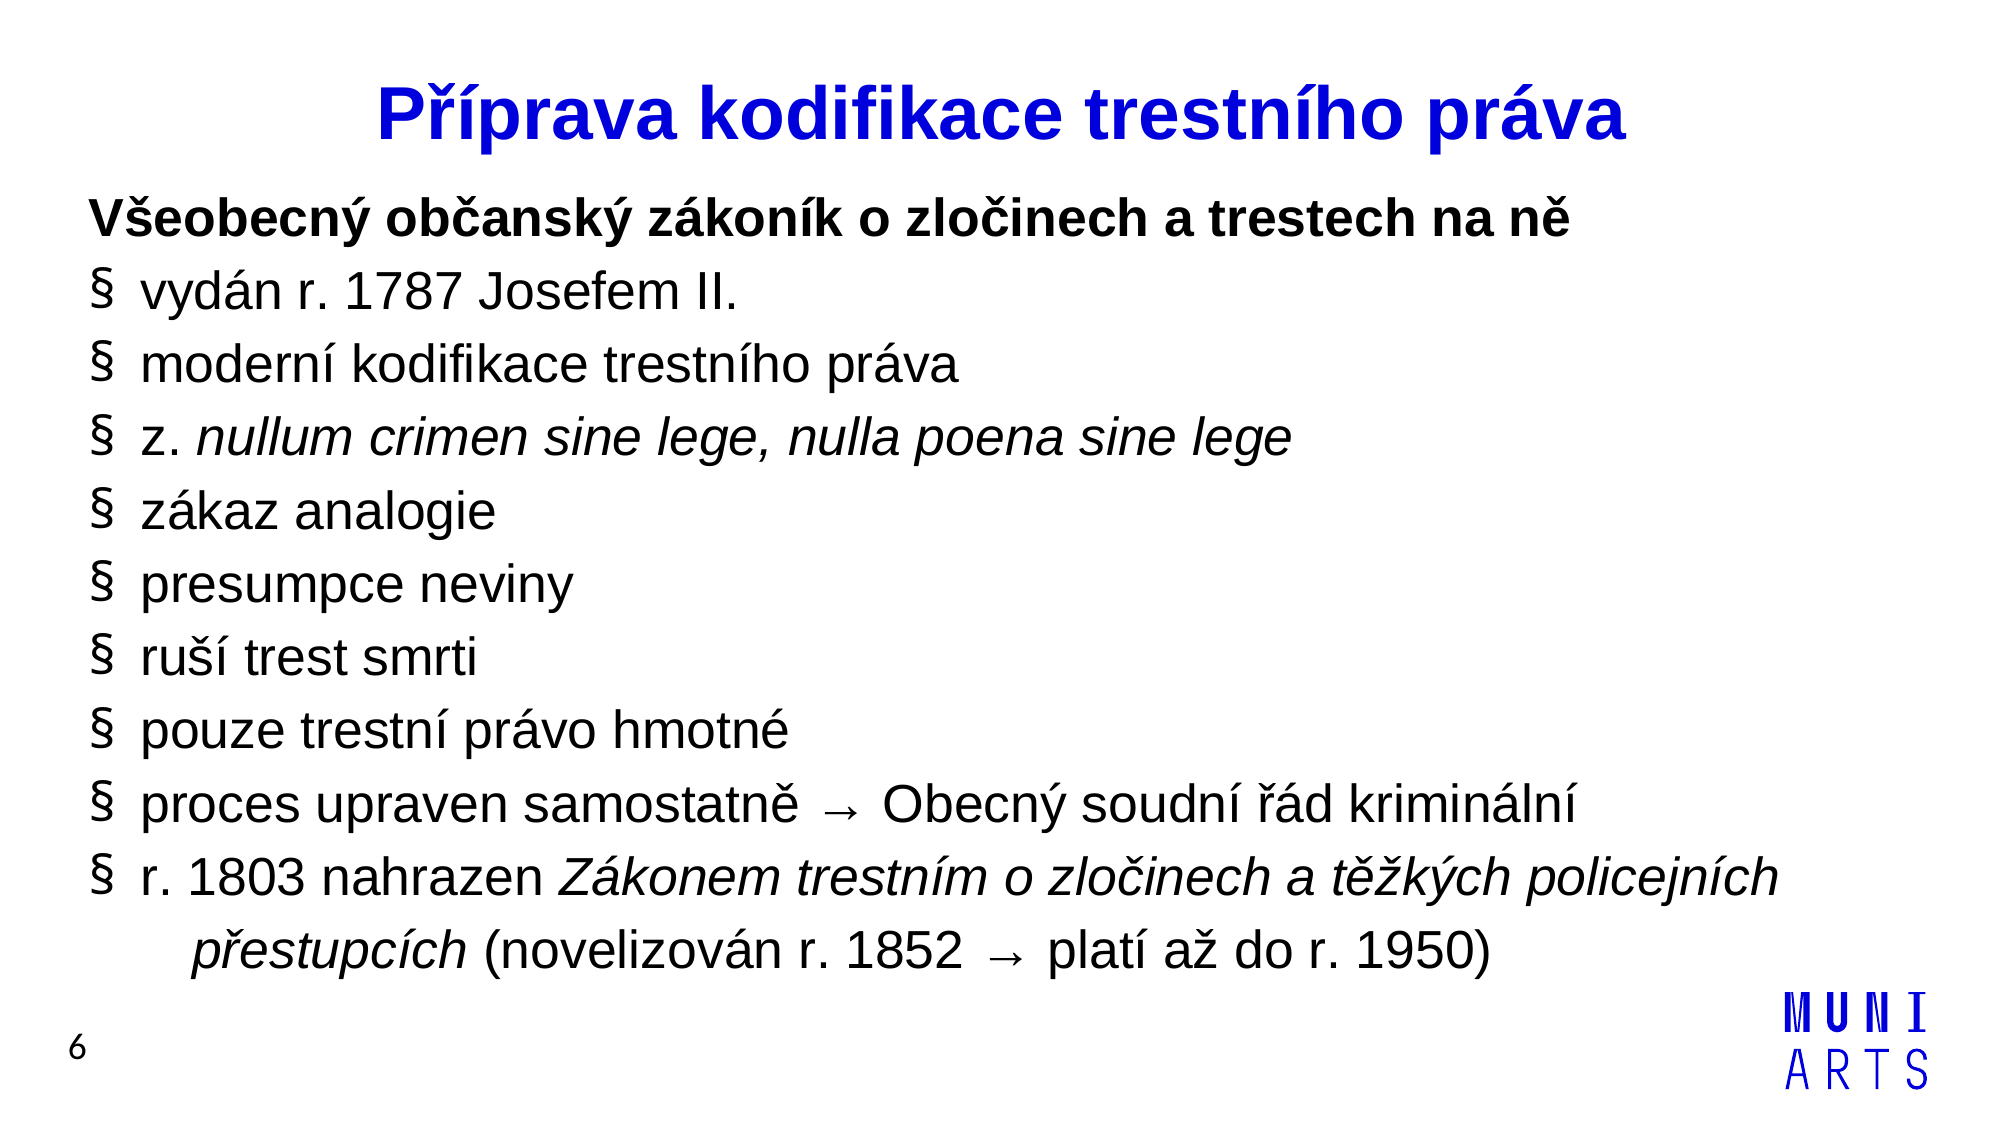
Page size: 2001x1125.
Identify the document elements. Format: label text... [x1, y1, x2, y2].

title Příprava kodifikace trestního práva [109, 71, 1895, 146]
list Všeobecný občanský zákoník o zločinech a trestech na ně vydán r. 1787 Josefem II. moderní kodifikace trestního práva z. nullum crimen sine lege, nulla poena sine lege zákaz analogie presumpce neviny ruší trest smrti pouze trestní právo hmotné proces upraven samostatně → Obecný soudní řád kriminální r. 1803 nahrazen Zákonem trestním o zločinech a těžkých policejních přestupcích (novelizován r. 1852 → platí až do r. 1950) [88, 173, 1839, 994]
text_box 4 [67, 1021, 110, 1063]
